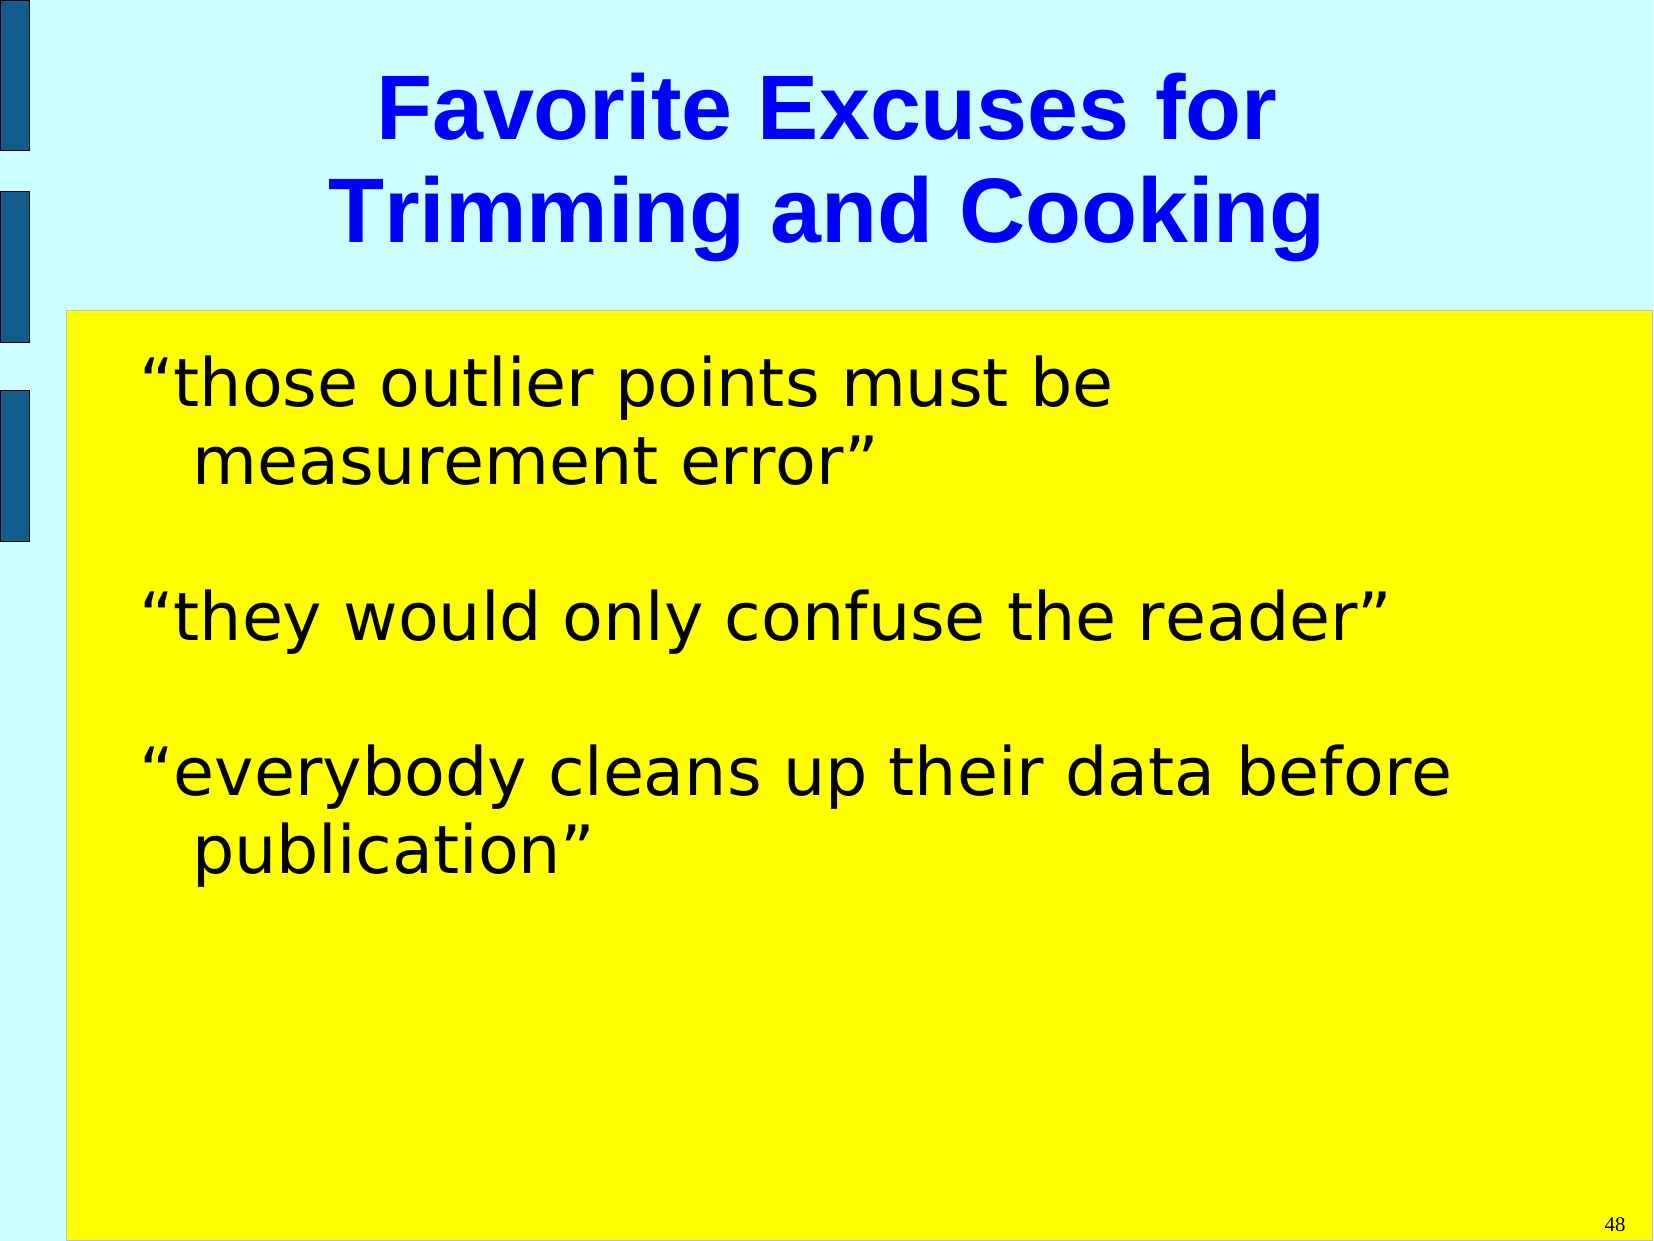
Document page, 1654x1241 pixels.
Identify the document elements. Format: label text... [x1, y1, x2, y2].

title Favorite Excuses for Trimming and Cooking [121, 43, 1534, 276]
list “those outlier points must be measurement error” “they would only confuse the reader” “everybody cleans up their data before publication” [121, 344, 1534, 1127]
